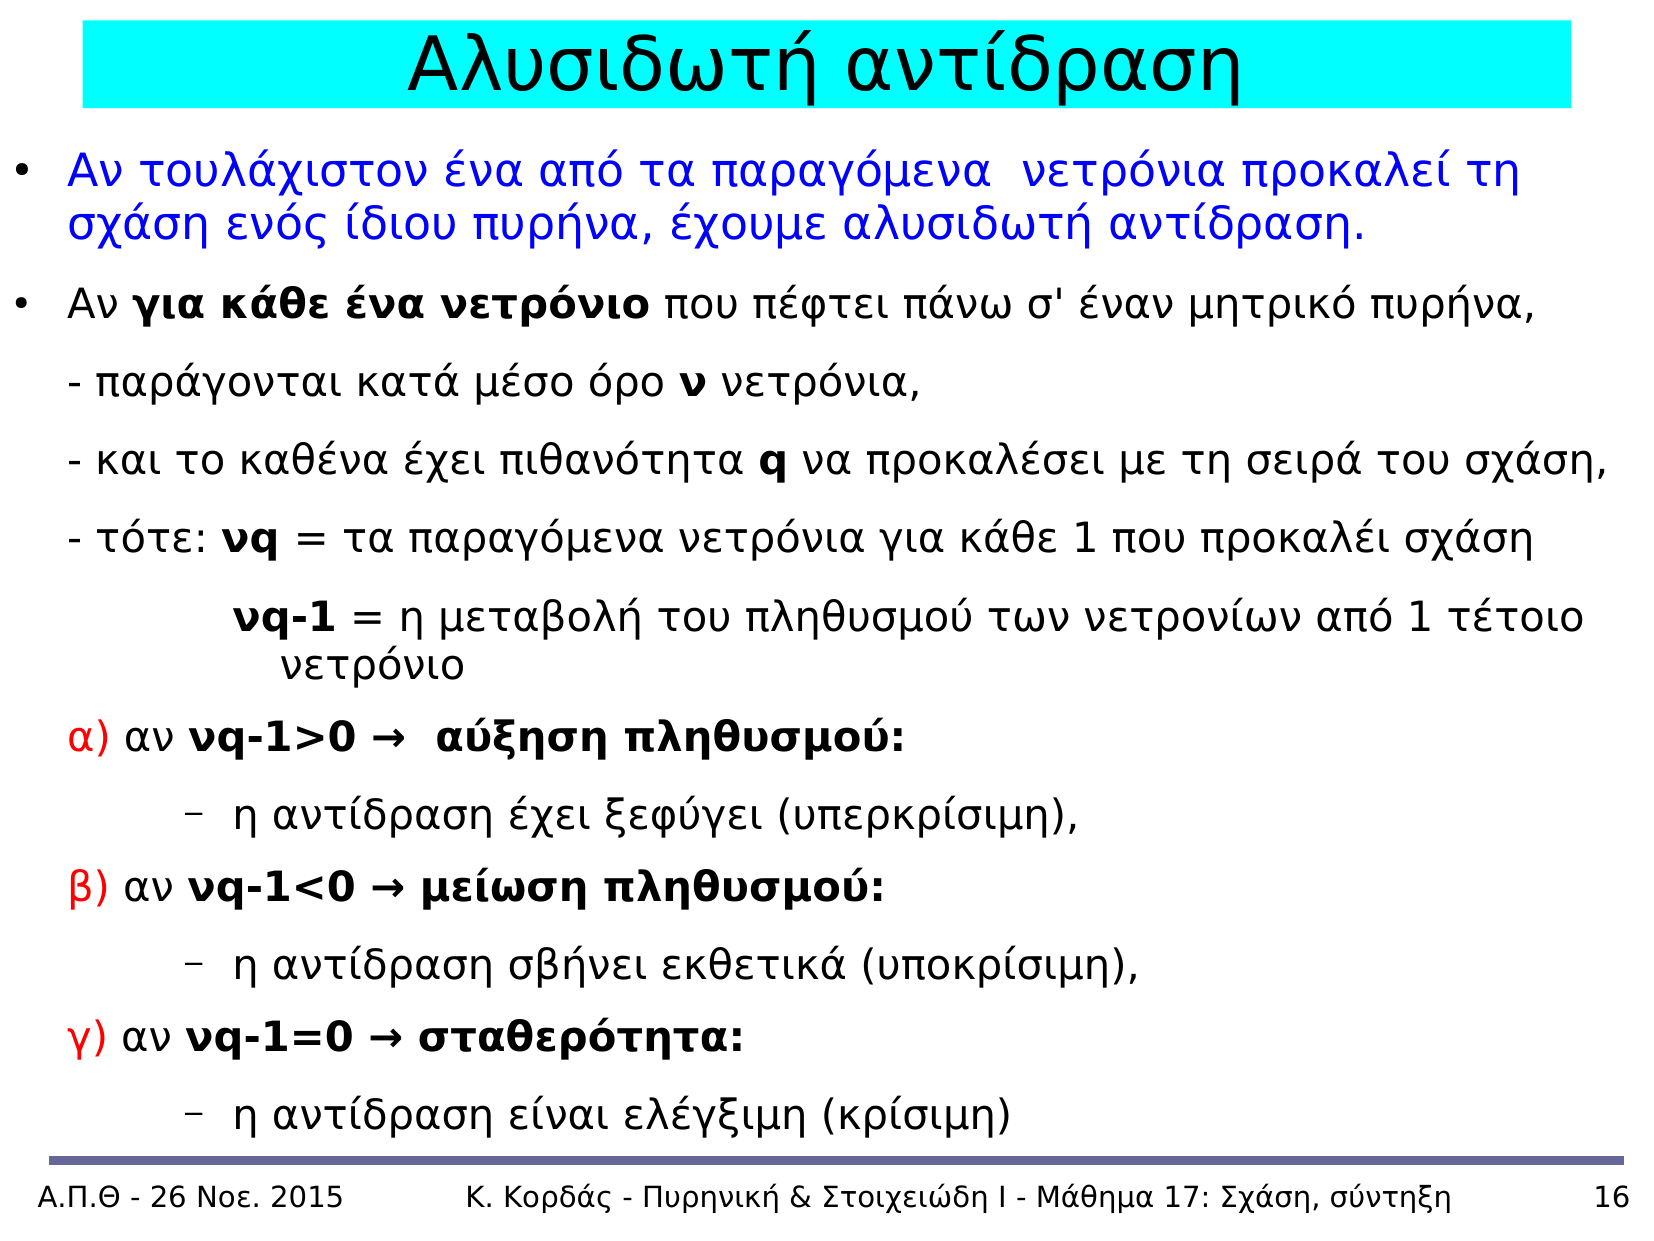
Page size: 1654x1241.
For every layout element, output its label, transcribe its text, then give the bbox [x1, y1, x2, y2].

list Αν τουλάχιστον ένα από τα παραγόμενα νετρόνια προκαλεί τη σχάση ενός ίδιου πυρήνα, έχουμε αλυσιδωτή αντίδραση. Αν για κάθε ένα νετρόνιο που πέφτει πάνω σ' έναν μητρικό πυρήνα, - παράγονται κατά μέσο όρο ν νετρόνια, - και το καθένα έχει πιθανότητα q να προκαλέσει με τη σειρά του σχάση, - τότε: νq = τα παραγόμενα νετρόνια για κάθε 1 που προκαλέι σχάση νq-1 = η μεταβολή του πληθυσμού των νετρονίων από 1 τέτοιο νετρόνιο α) αν νq-1>0 → αύξηση πληθυσμού: η αντίδραση έχει ξεφύγει (υπερκρίσιμη), β) αν νq-1<0 → μείωση πληθυσμού: η αντίδραση σβήνει εκθετικά (υποκρίσιμη), γ) αν νq-1=0 → σταθερότητα: η αντίδραση είναι ελέγξιμη (κρίσιμη) [0, 144, 1636, 1147]
title Αλυσιδωτή αντίδραση [82, 20, 1571, 109]
